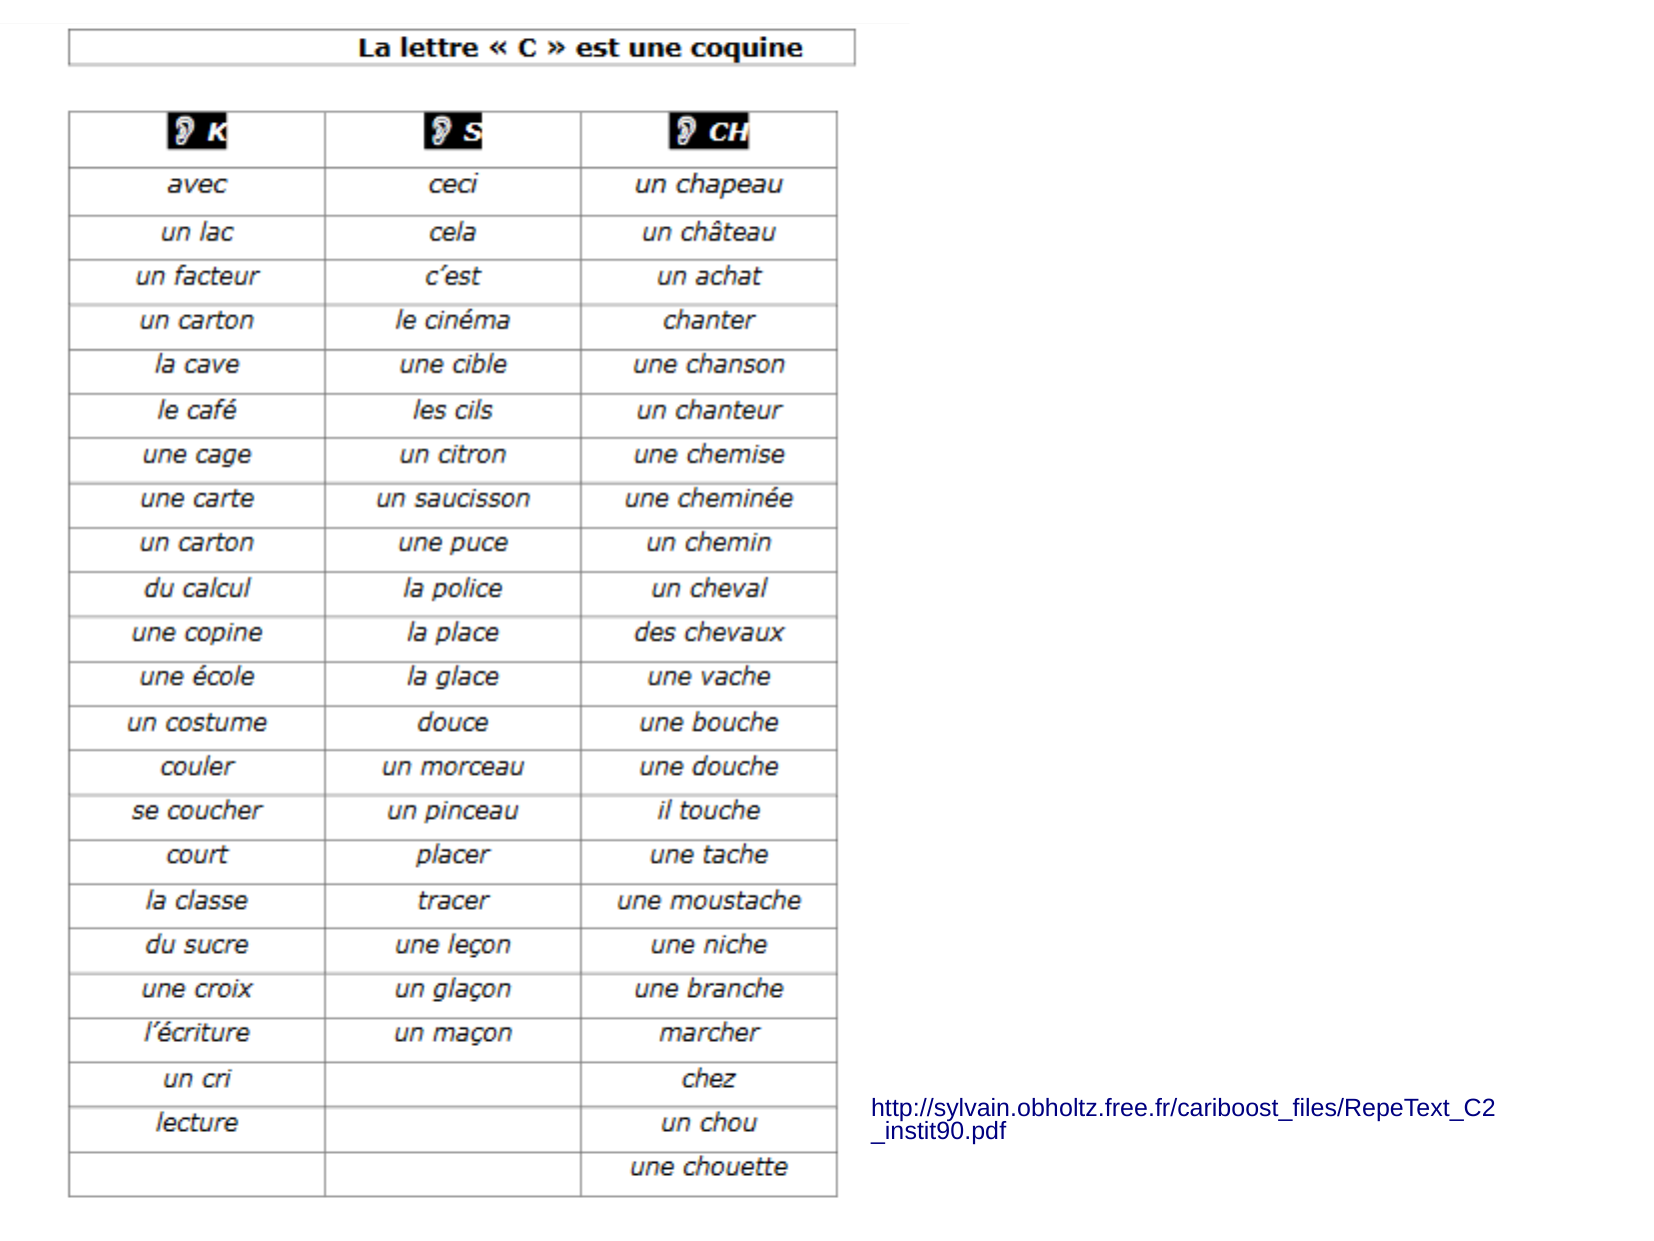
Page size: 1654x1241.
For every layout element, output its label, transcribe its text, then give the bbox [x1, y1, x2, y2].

picture [0, 23, 910, 1217]
text_box http://sylvain.obholtz.free.fr/cariboost_files/RepeText_C2_instit90.pdf [856, 1086, 1521, 1172]
